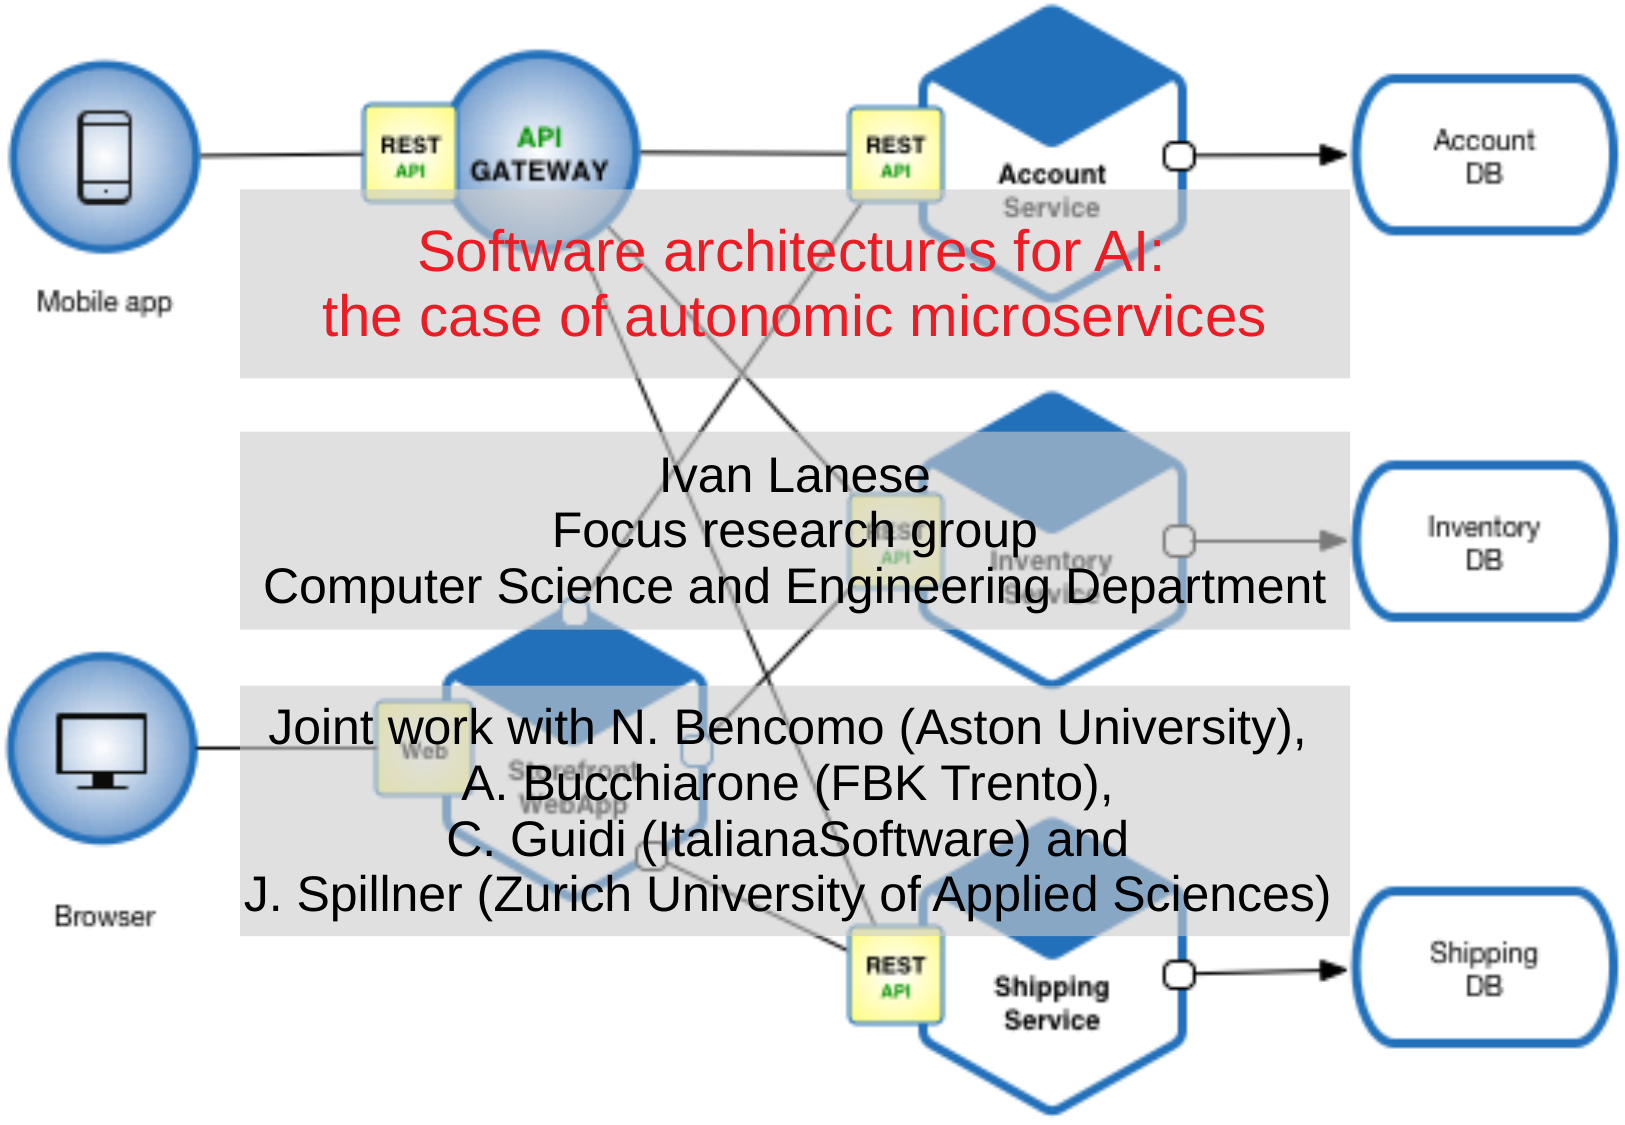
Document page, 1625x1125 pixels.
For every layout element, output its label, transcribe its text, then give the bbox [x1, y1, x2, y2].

text_box [227, 297, 1404, 822]
text_box Software architectures for AI: the case of autonomic microservices [240, 189, 1351, 379]
text_box Joint work with N. Bencomo (Aston University), A. Bucchiarone (FBK Trento), C. Guidi (ItalianaSoftware) and J. Spillner (Zurich University of Applied Sciences) [240, 822, 1351, 937]
picture [0, 0, 1625, 1125]
